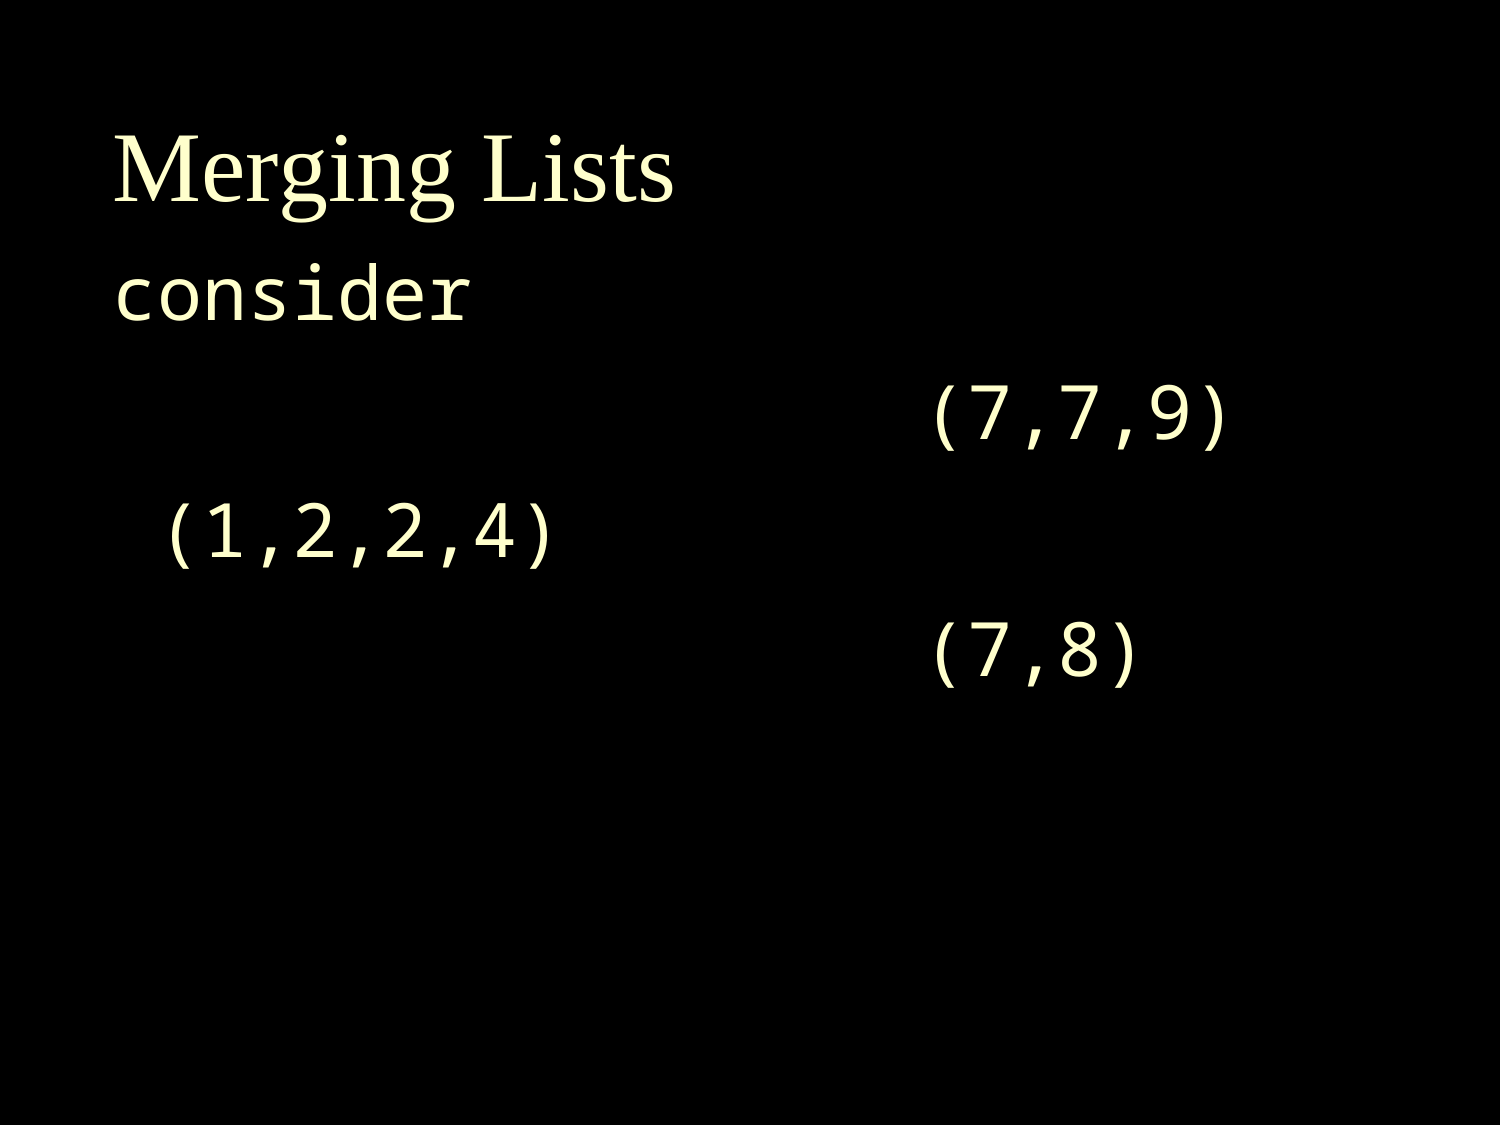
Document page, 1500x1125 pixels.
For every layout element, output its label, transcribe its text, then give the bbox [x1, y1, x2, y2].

list Merging Lists consider (7,7,9) (1,2,2,4) (7,8) [112, 112, 1426, 1011]
